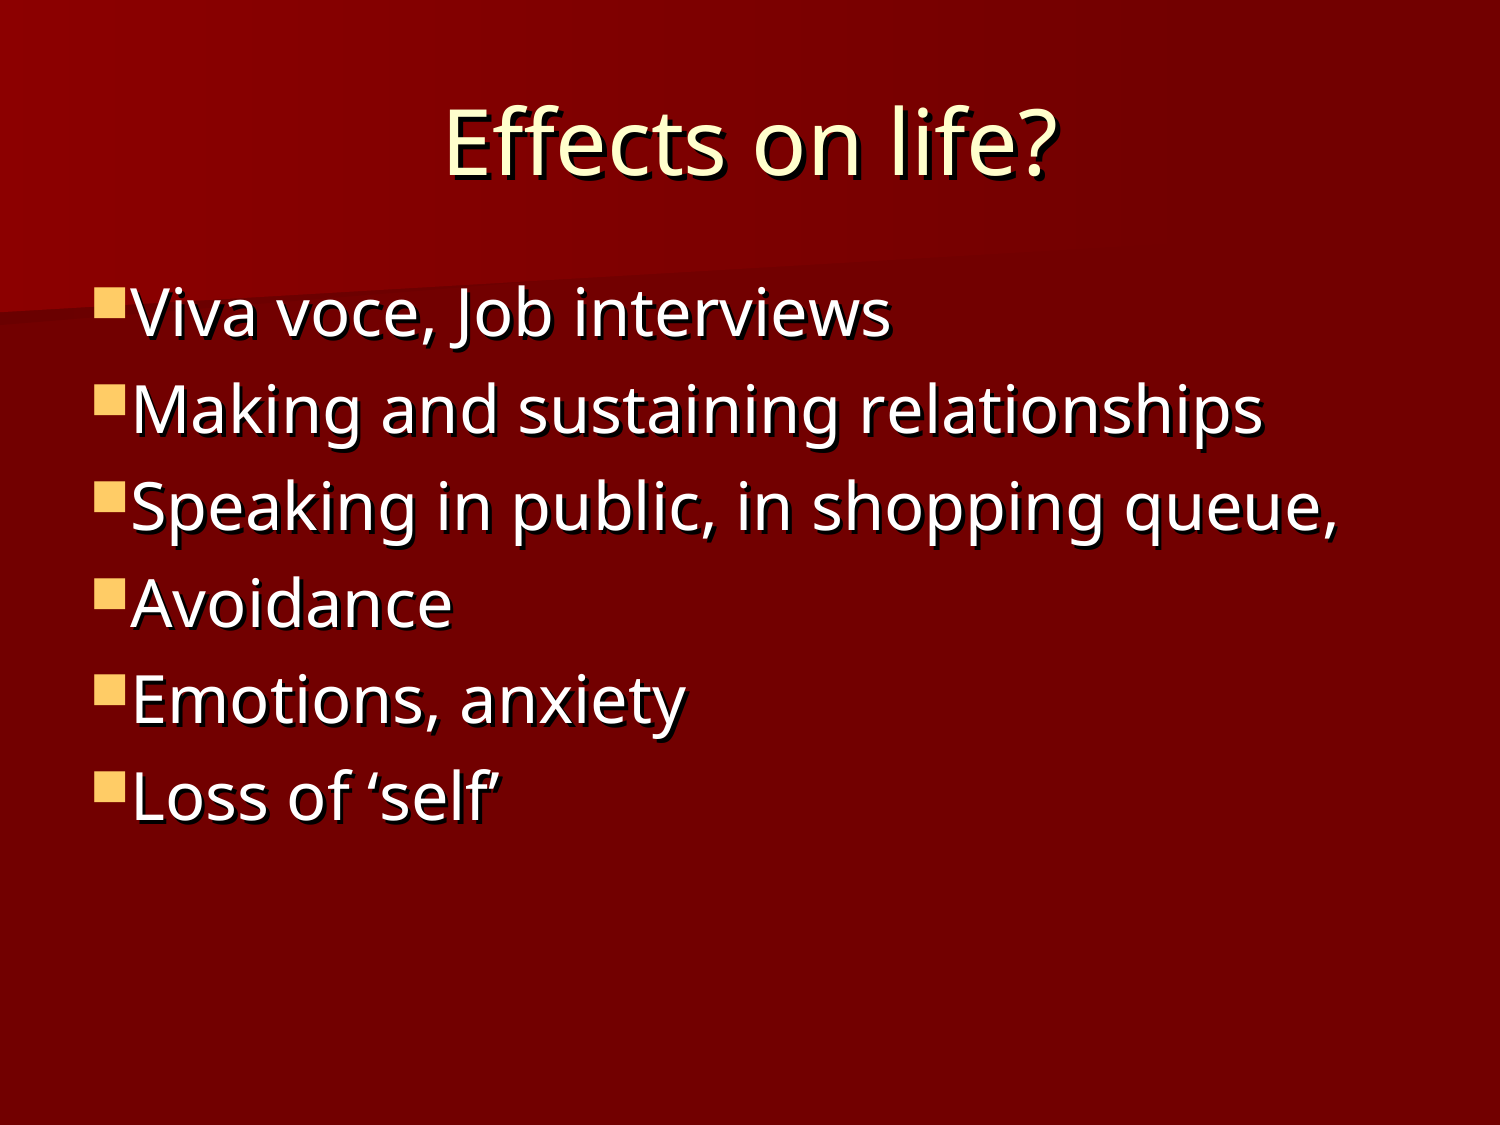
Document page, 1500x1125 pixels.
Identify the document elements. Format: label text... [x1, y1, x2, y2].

list Viva voce, Job interviews Making and sustaining relationships Speaking in public, in shopping queue, Avoidance Emotions, anxiety Loss of ‘self’ [75, 262, 1426, 1000]
title Effects on life? [75, 45, 1426, 233]
